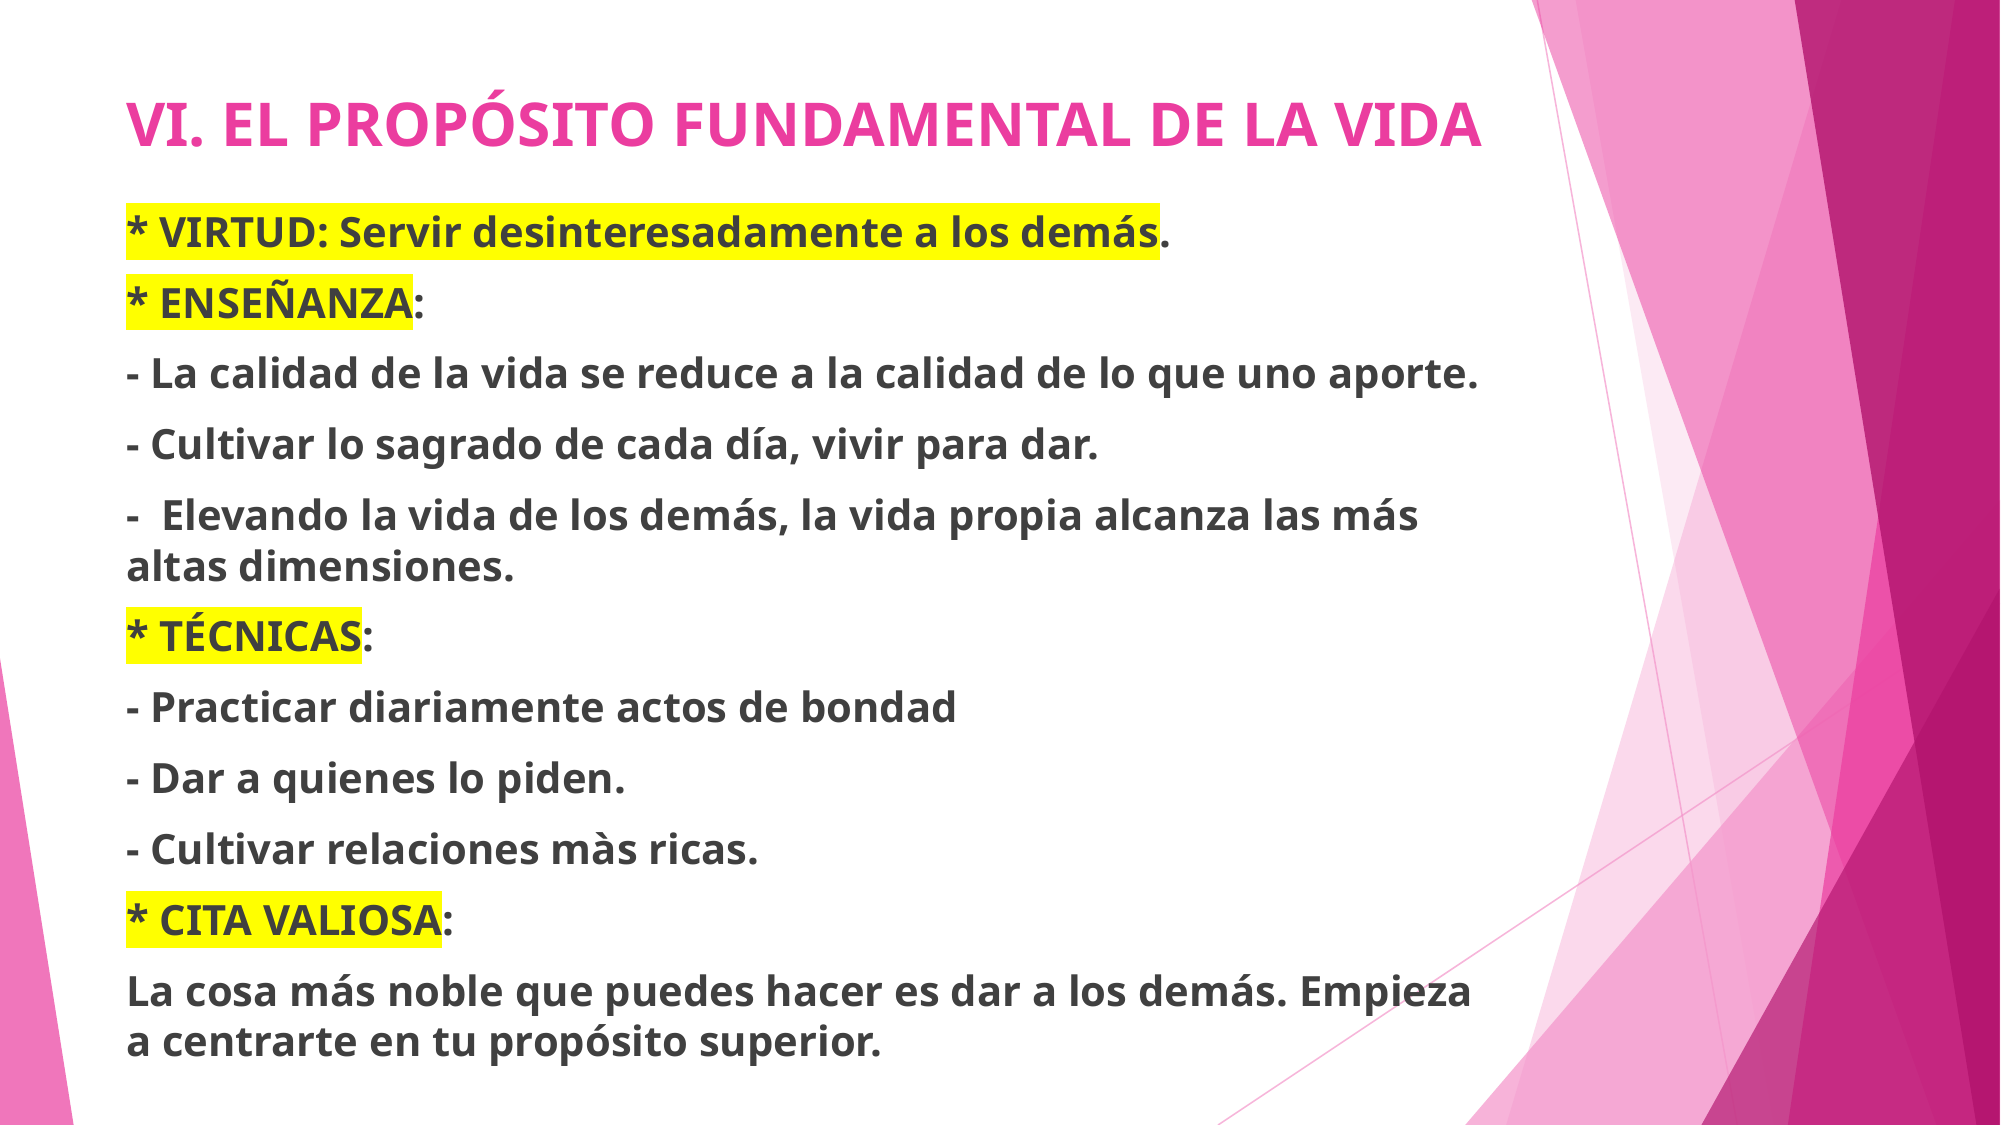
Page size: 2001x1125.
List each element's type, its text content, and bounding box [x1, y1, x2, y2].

title VI. EL PROPÓSITO FUNDAMENTAL DE LA VIDA [111, 78, 1522, 189]
list * VIRTUD: Servir desinteresadamente a los demás. * ENSEÑANZA: - La calidad de la vida se reduce a la calidad de lo que uno aporte. - Cultivar lo sagrado de cada día, vivir para dar. - Elevando la vida de los demás, la vida propia alcanza las más altas dimensiones. * TÉCNICAS: - Practicar diariamente actos de bondad - Dar a quienes lo piden. - Cultivar relaciones màs ricas. * CITA VALIOSA: La cosa más noble que puedes hacer es dar a los demás. Empieza a centrarte en tu propósito superior. [111, 197, 1522, 1098]
